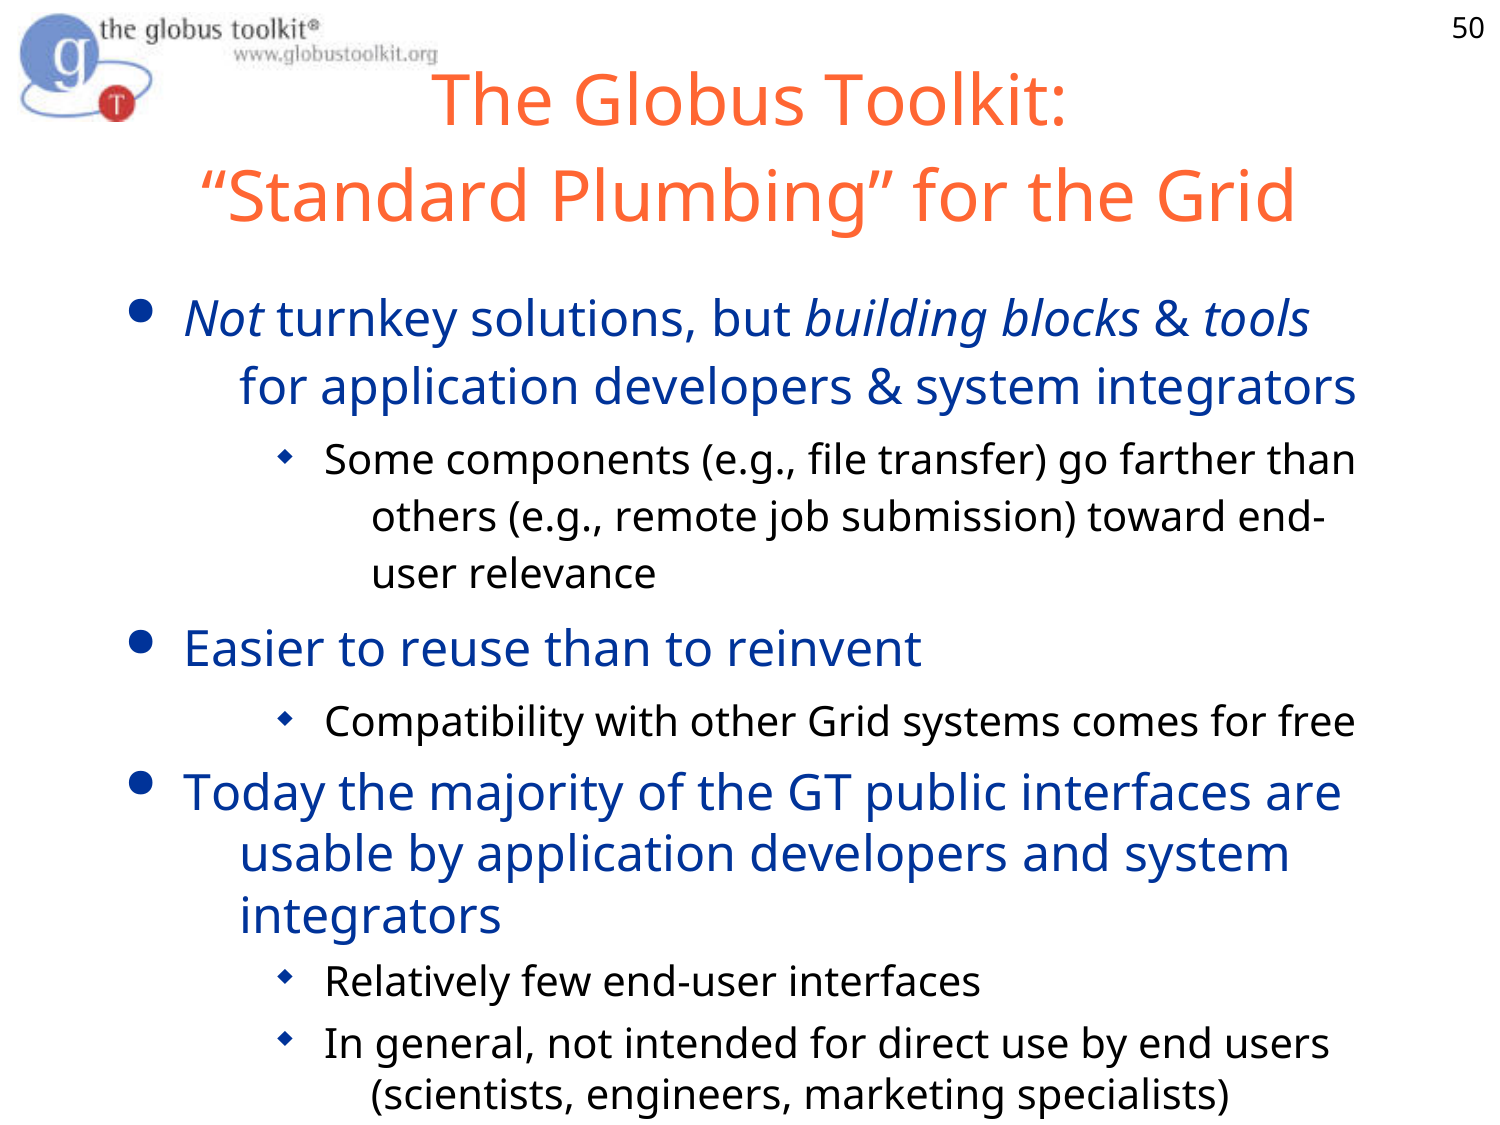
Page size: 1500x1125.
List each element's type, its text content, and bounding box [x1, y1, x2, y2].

picture [17, 12, 438, 122]
title The Globus Toolkit: “Standard Plumbing” for the Grid [112, 64, 1388, 250]
list Not turnkey solutions, but building blocks & tools for application developers & system integrators Some components (e.g., file transfer) go farther than others (e.g., remote job submission) toward end-user relevance Easier to reuse than to reinvent Compatibility with other Grid systems comes for free Today the majority of the GT public interfaces are usable by application developers and system integrators Relatively few end-user interfaces In general, not intended for direct use by end users (scientists, engineers, marketing specialists) [112, 274, 1388, 1094]
